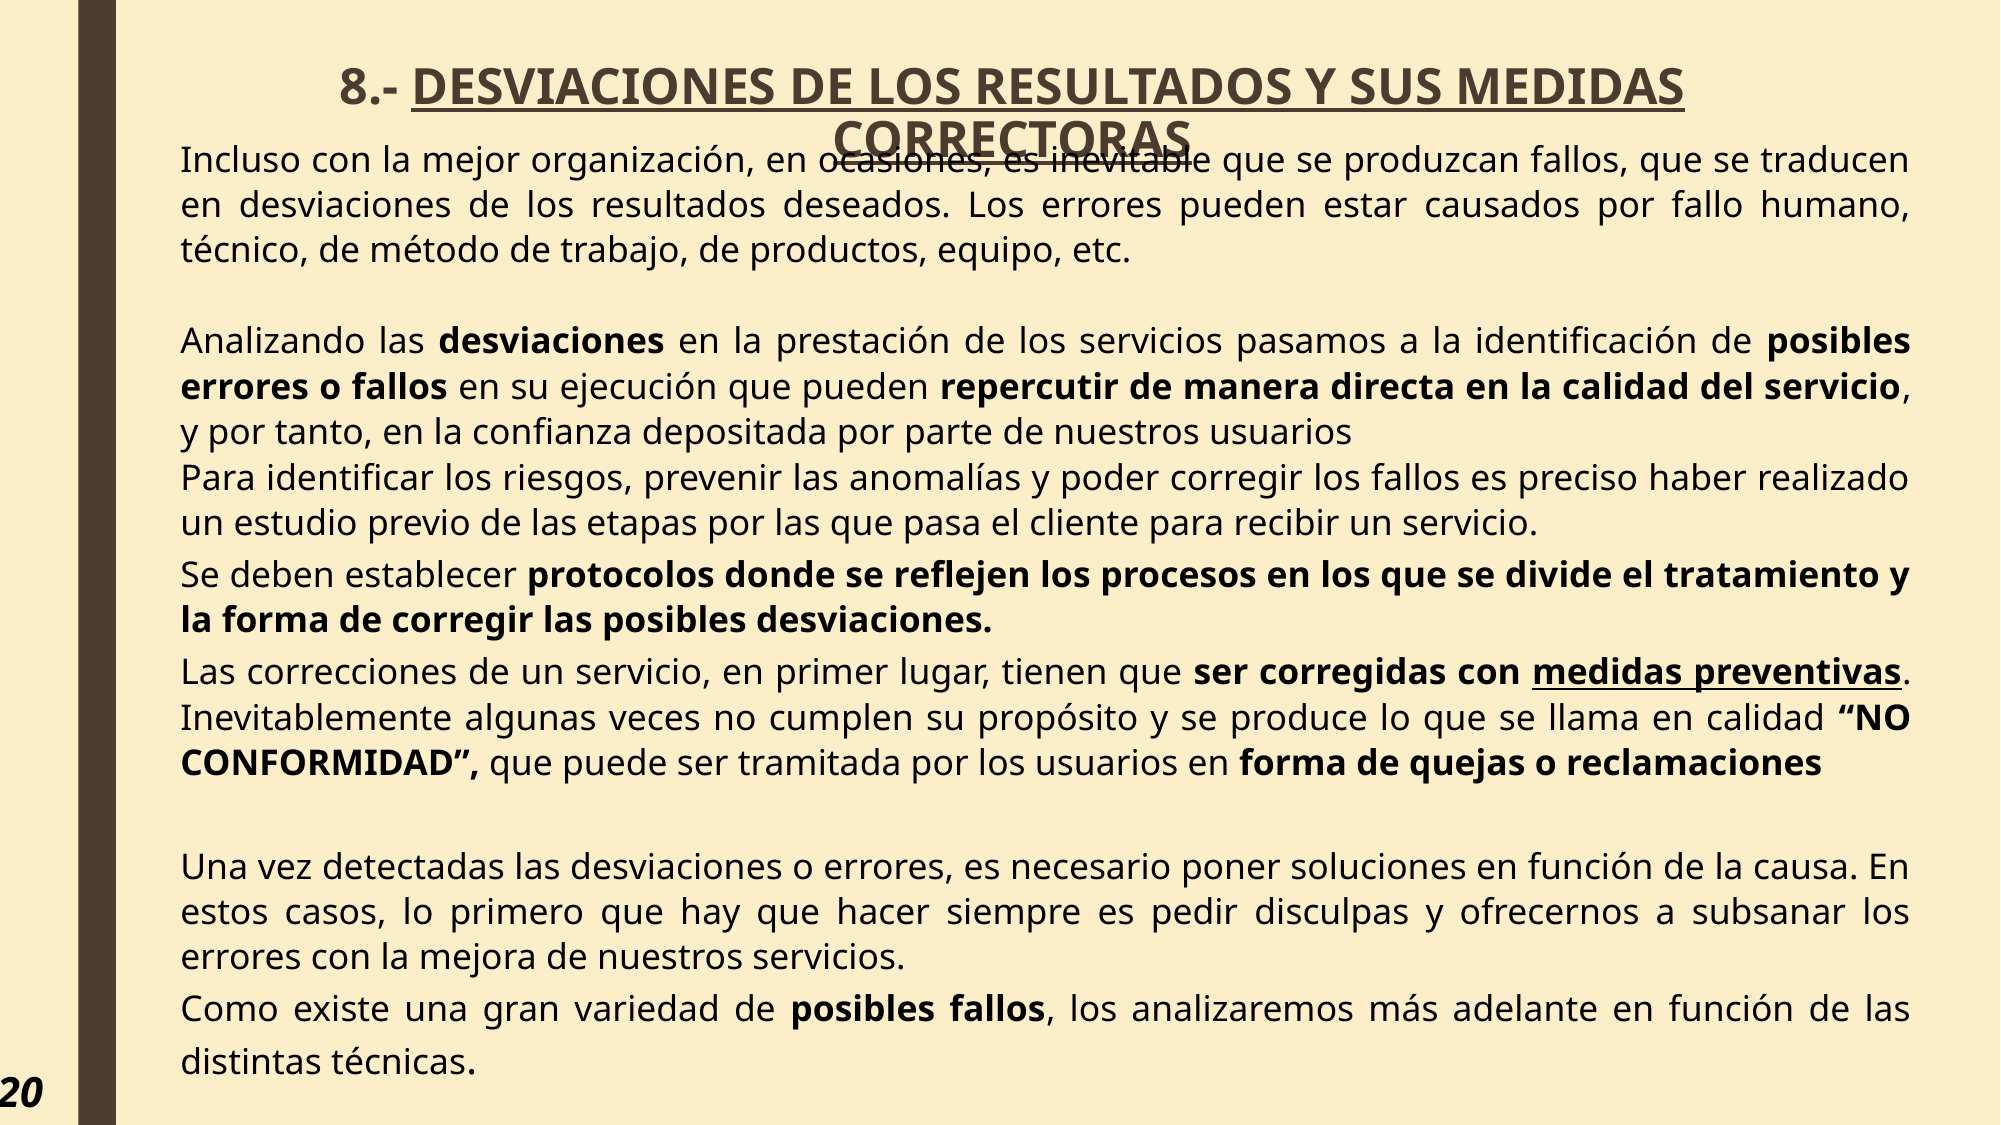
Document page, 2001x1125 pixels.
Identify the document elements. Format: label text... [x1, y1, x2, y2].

title 8.- DESVIACIONES DE LOS RESULTADOS Y SUS MEDIDAS CORRECTORAS [225, 54, 1800, 105]
text_box Incluso con la mejor organización, en ocasiones, es inevitable que se produzcan fallos, que se traducen en desviaciones de los resultados deseados. Los errores pueden estar causados por fallo humano, técnico, de método de trabajo, de productos, equipo, etc. Analizando las desviaciones en la prestación de los servicios pasamos a la identificación de posibles errores o fallos en su ejecución que pueden repercutir de manera directa en la calidad del servicio, y por tanto, en la confianza depositada por parte de nuestros usuarios Para identificar los riesgos, prevenir las anomalías y poder corregir los fallos es preciso haber realizado un estudio previo de las etapas por las que pasa el cliente para recibir un servicio. Se deben establecer protocolos donde se reflejen los procesos en los que se divide el tratamiento y la forma de corregir las posibles desviaciones. Las correcciones de un servicio, en primer lugar, tienen que ser corregidas con medidas preventivas. Inevitablemente algunas veces no cumplen su propósito y se produce lo que se llama en calidad “NO CONFORMIDAD”, que puede ser tramitada por los usuarios en forma de quejas o reclamaciones Una vez detectadas las desviaciones o errores, es necesario poner soluciones en función de la causa. En estos casos, lo primero que hay que hacer siempre es pedir disculpas y ofrecernos a subsanar los errores con la mejora de nuestros servicios. Como existe una gran variedad de posibles fallos, los analizaremos más adelante en función de las distintas técnicas. [165, 126, 1927, 1125]
slide_number 20 [0, 1058, 77, 1125]
